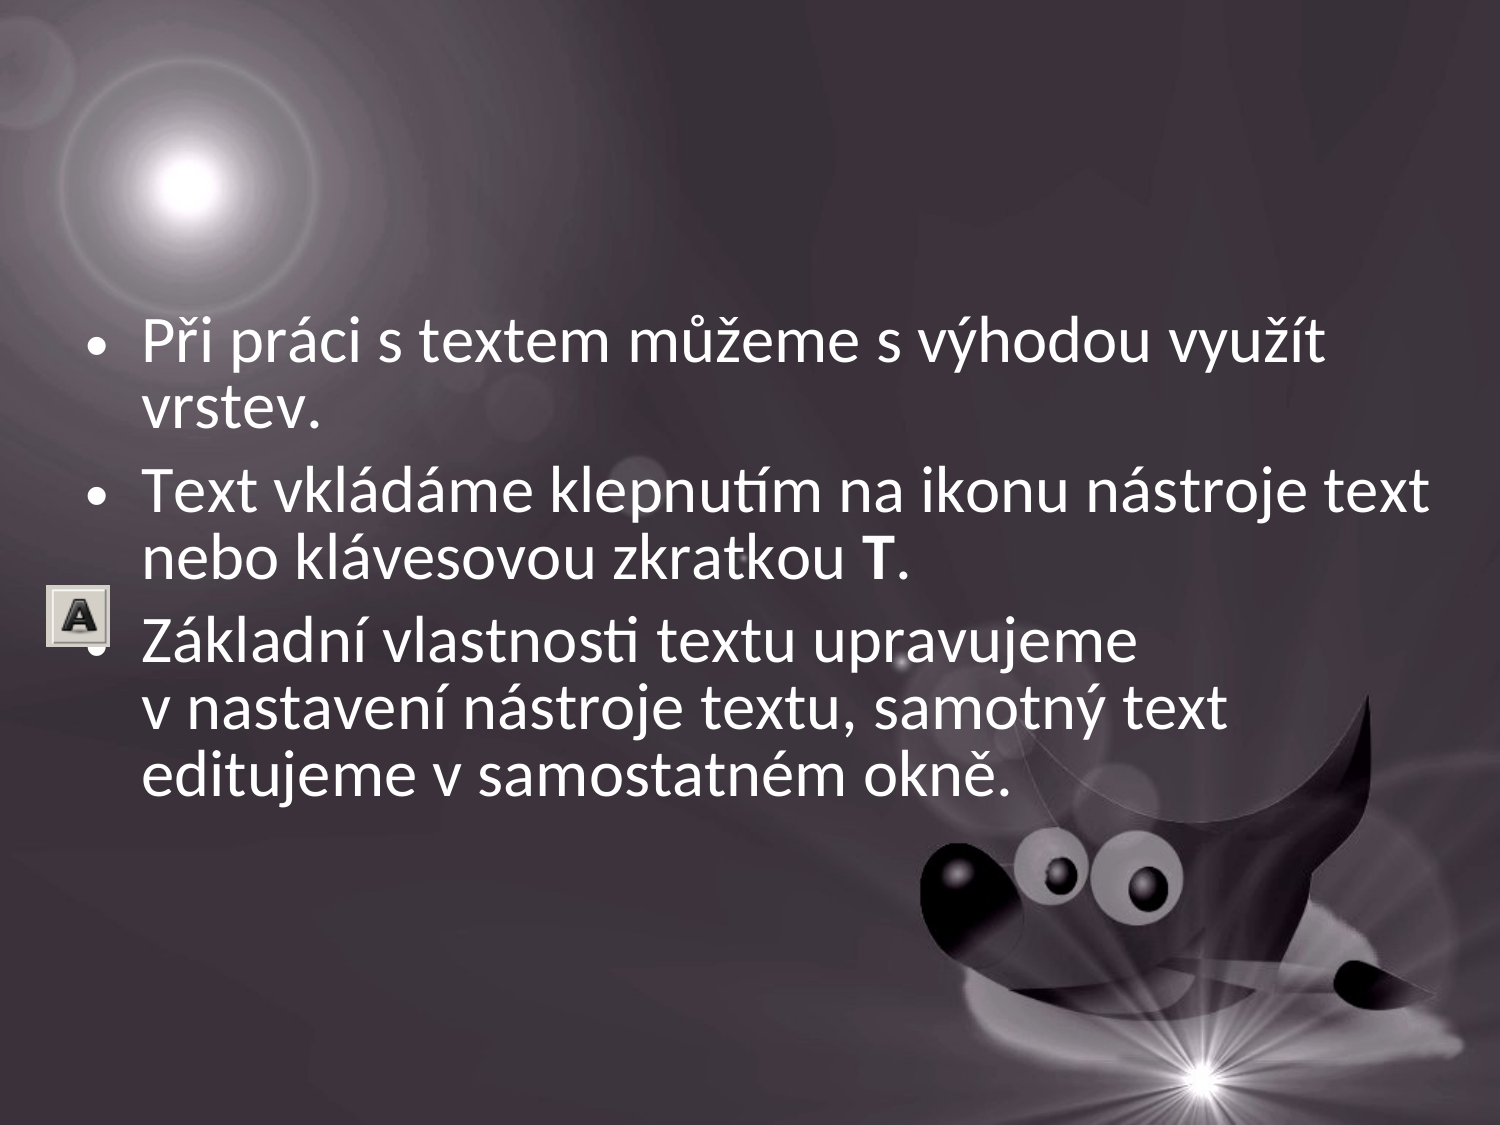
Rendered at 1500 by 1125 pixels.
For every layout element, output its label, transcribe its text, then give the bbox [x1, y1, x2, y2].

picture [0, 0, 1500, 1125]
list Při práci s textem můžeme s výhodou využít vrstev. Text vkládáme klepnutím na ikonu nástroje text nebo klávesovou zkratkou T. Základní vlastnosti textu upravujeme v nastavení nástroje textu, samotný text editujeme v samostatném okně. [70, 304, 1454, 915]
